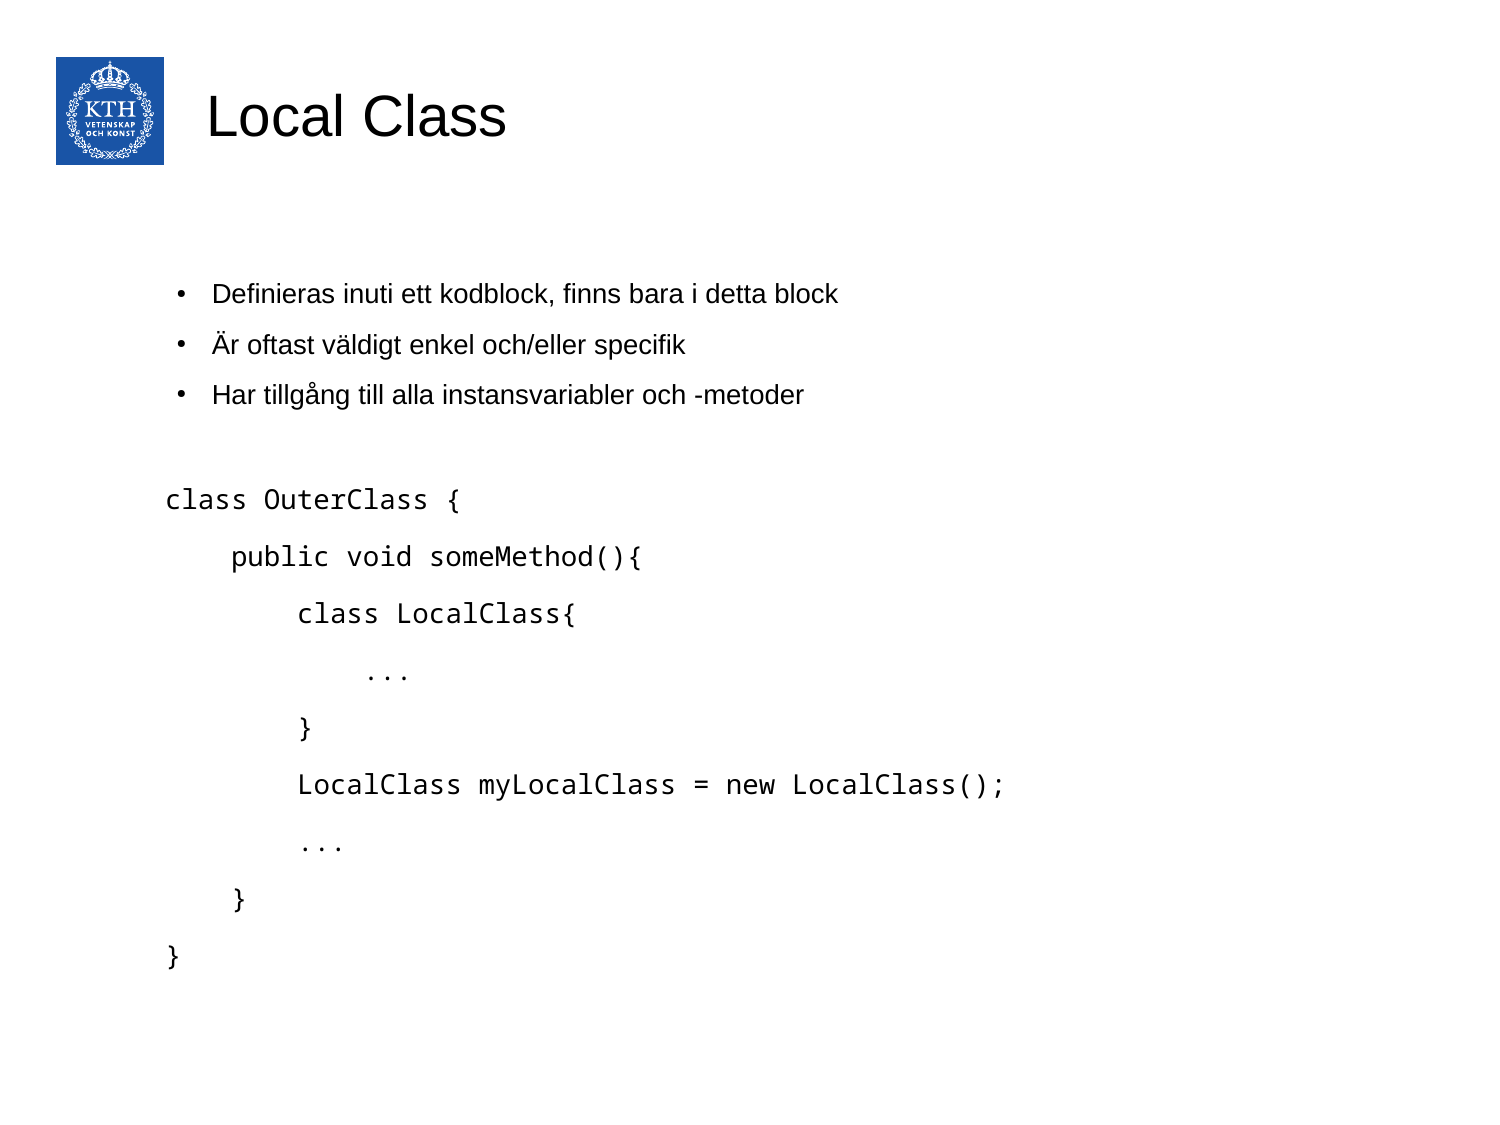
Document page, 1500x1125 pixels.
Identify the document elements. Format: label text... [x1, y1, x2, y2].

title Local Class [206, 61, 1345, 171]
list Definieras inuti ett kodblock, finns bara i detta block Är oftast väldigt enkel och/eller specifik Har tillgång till alla instansvariabler och -metoder class OuterClass { public void someMethod(){ class LocalClass{ ... } LocalClass myLocalClass = new LocalClass(); ... } } [165, 278, 1381, 976]
